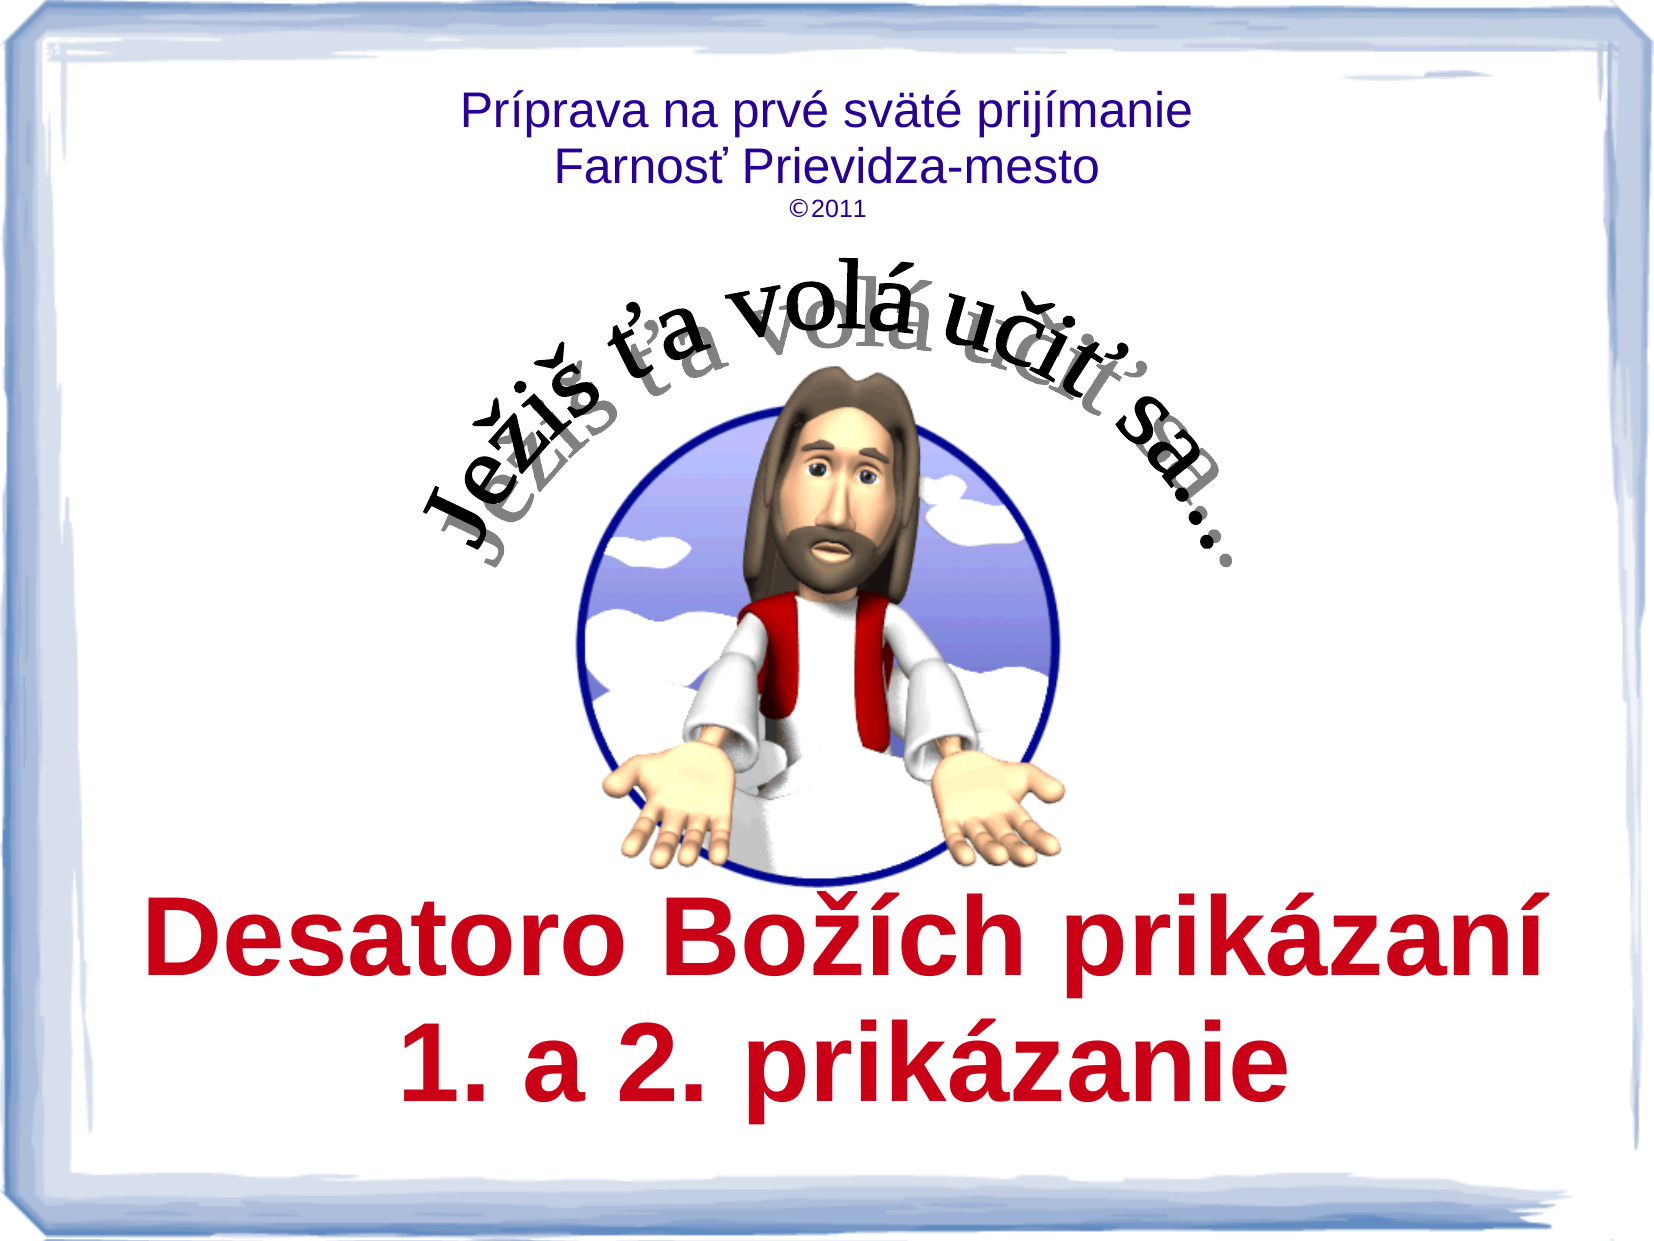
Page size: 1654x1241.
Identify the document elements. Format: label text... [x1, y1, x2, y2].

text_box Ježiš ťa volá učiť sa... [465, 457, 516, 504]
text_box Ježiš ťa volá učiť sa... [659, 309, 711, 360]
text_box Ježiš ťa volá učiť sa... [423, 486, 486, 549]
text_box Ježiš ťa volá učiť sa... [552, 364, 599, 418]
text_box Ježiš ťa volá učiť sa... [1148, 429, 1199, 488]
text_box Ježiš ťa volá učiť sa... [534, 342, 564, 368]
picture [0, 0, 1654, 1241]
text_box Ježiš ťa volá učiť sa... [838, 258, 865, 328]
text_box Ježiš ťa volá učiť sa... [1021, 291, 1055, 314]
text_box Ježiš ťa volá učiť sa... [946, 293, 994, 352]
text_box Ježiš ťa volá učiť sa... [725, 285, 780, 337]
text_box Ježiš ťa volá učiť sa... [473, 398, 500, 426]
text_box Ježiš ťa volá učiť sa... [996, 316, 1045, 367]
text_box Ježiš ťa volá učiť sa... [1063, 342, 1103, 397]
text_box Ježiš ťa volá učiť sa... [608, 325, 653, 378]
text_box Ježiš ťa volá učiť sa... [787, 282, 834, 330]
text_box Ježiš ťa volá učiť sa... [1030, 329, 1067, 382]
text_box Ježiš ťa volá učiť sa... [489, 413, 550, 474]
subtitle Desatoro Božích prikázaní 1. a 2. prikázanie [118, 324, 1571, 1144]
text_box Ježiš ťa volá učiť sa... [870, 283, 913, 333]
text_box Ježiš ťa volá učiť sa... [522, 394, 572, 440]
title Príprava na prvé sväté prijímanie Farnosť Prievidza-mesto ©2011 [82, 49, 1571, 257]
text_box Ježiš ťa volá učiť sa... [1116, 397, 1169, 444]
